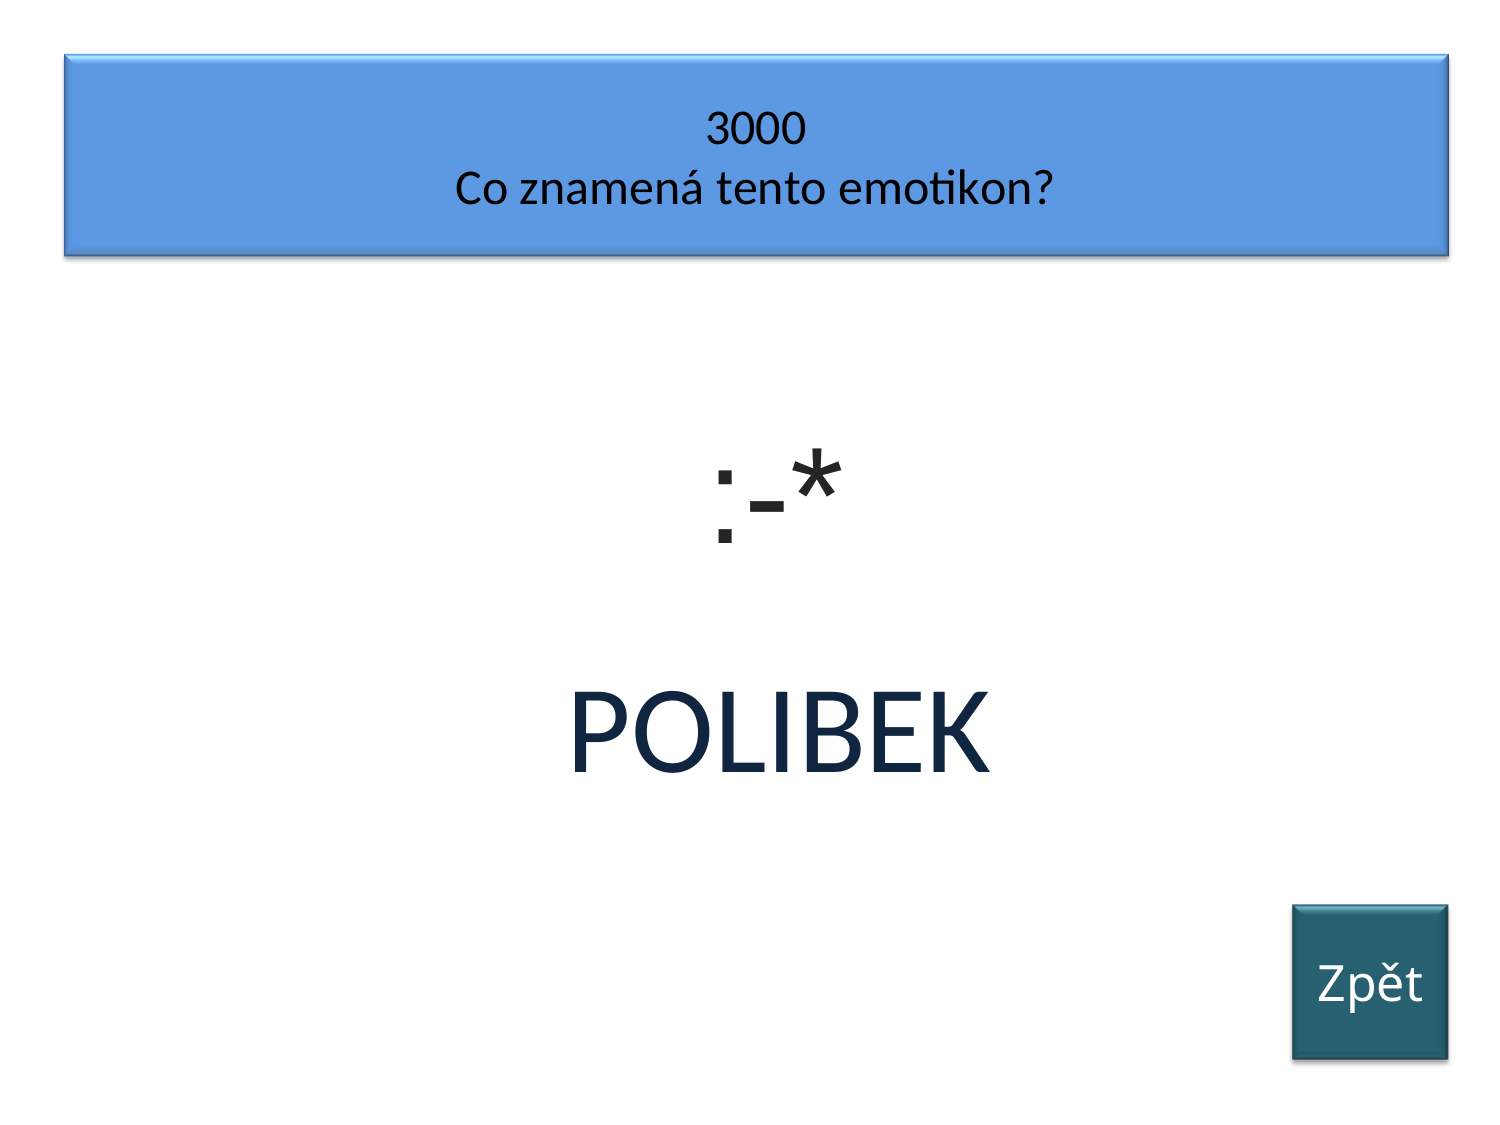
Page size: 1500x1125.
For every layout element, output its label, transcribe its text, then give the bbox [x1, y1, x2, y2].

text_box 3000 Co znamená tento emotikon? [64, 54, 1447, 256]
text_box POLIBEK [407, 640, 1152, 806]
text_box Zpět [1293, 904, 1447, 1059]
picture [1273, 899, 1466, 1072]
text_box :-* [653, 398, 859, 579]
picture [55, 49, 1457, 268]
